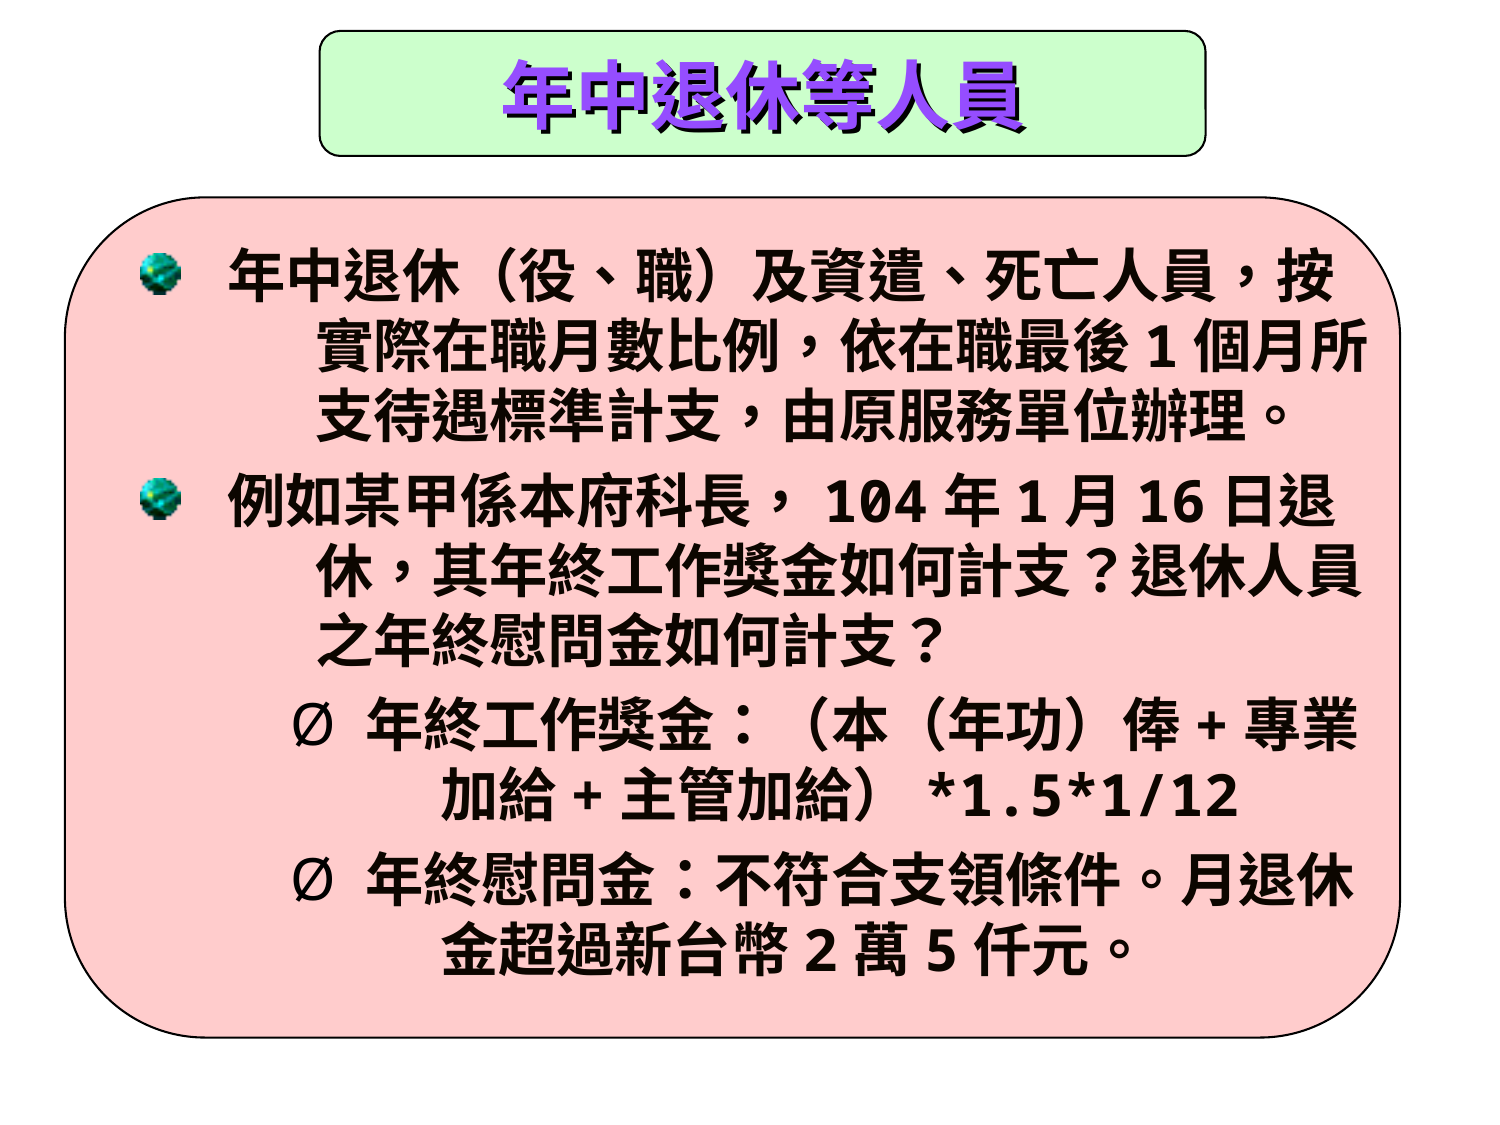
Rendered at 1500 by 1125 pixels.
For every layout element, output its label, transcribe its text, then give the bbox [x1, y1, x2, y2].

text_box 年中退休（役、職）及資遣、死亡人員，按實際在職月數比例，依在職最後1個月所支待遇標準計支，由原服務單位辦理。 例如某甲係本府科長，104年1月16日退休，其年終工作獎金如何計支？退休人員之年終慰問金如何計支？ 年終工作獎金：（本（年功）俸+專業加給+主管加給）*1.5*1/12 年終慰問金：不符合支領條件。月退休金超過新台幣2萬5仟元。 [125, 232, 1400, 1038]
text_box 年中退休等人員 [319, 30, 1206, 156]
text_box [64, 197, 1353, 1013]
